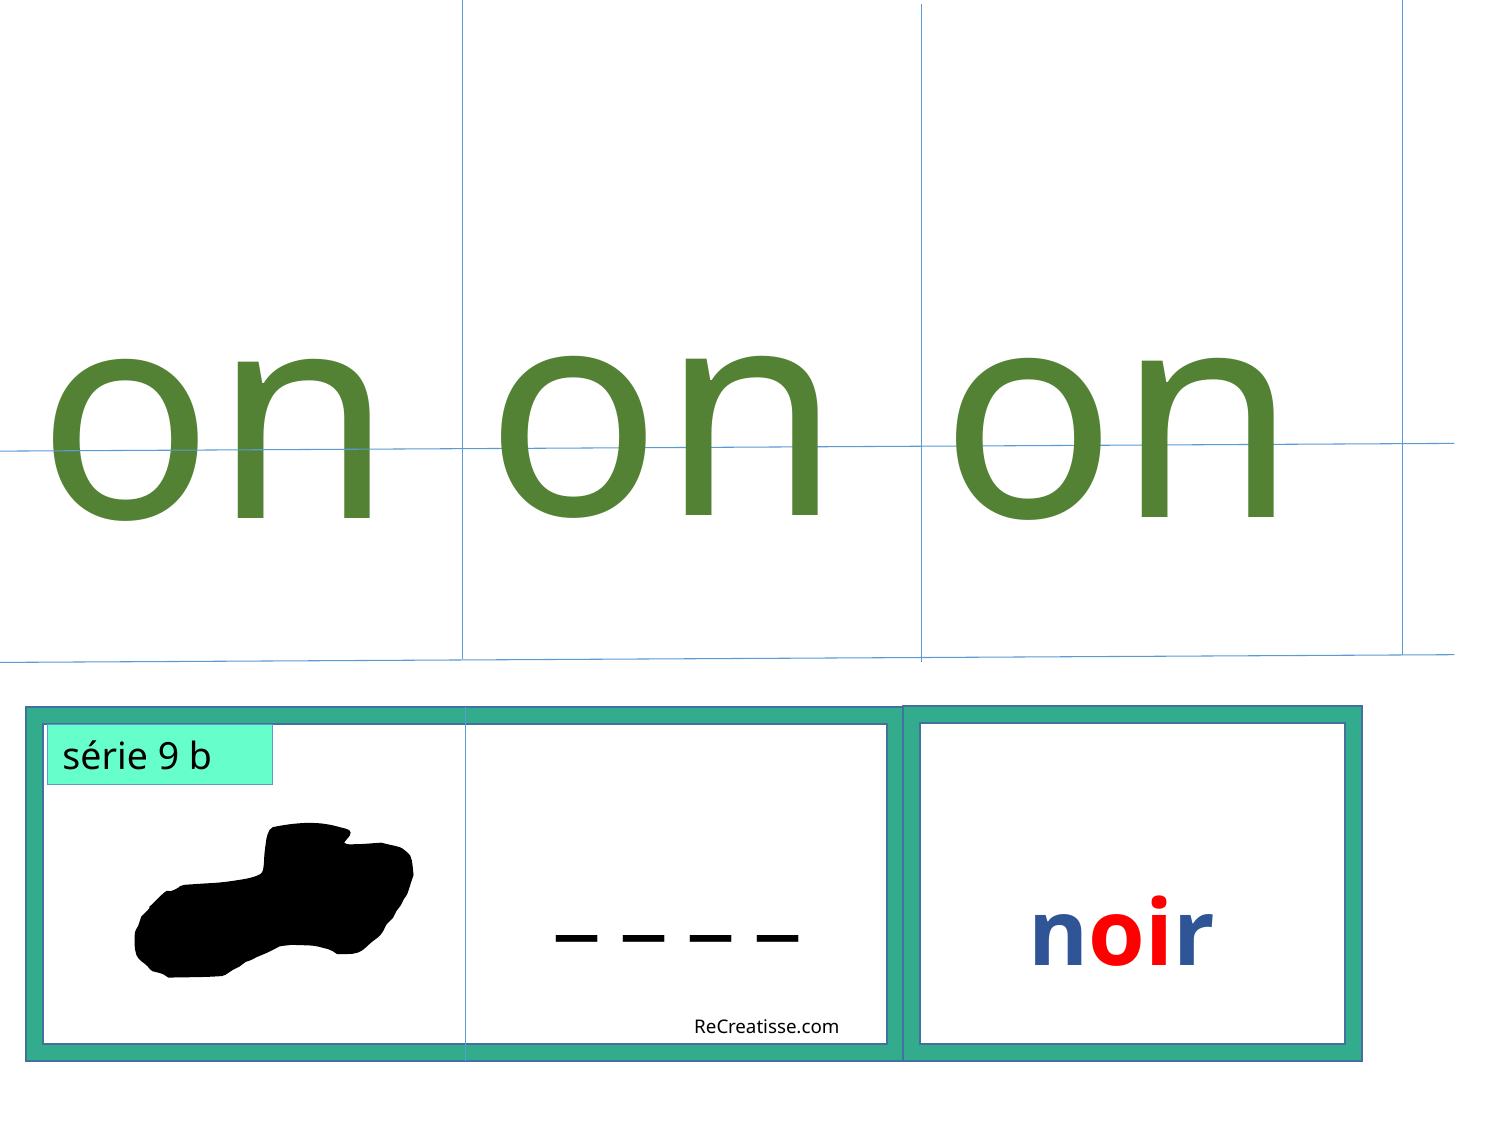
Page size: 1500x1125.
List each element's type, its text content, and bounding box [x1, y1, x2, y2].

text_box on [263, 380, 344, 449]
text_box [135, 823, 413, 977]
text_box noir [1014, 866, 1500, 991]
text_box on [23, 220, 462, 450]
text_box on [463, 220, 470, 448]
text_box on [926, 218, 1378, 583]
text_box on [80, 451, 171, 500]
text_box on [463, 450, 475, 585]
text_box série 9 b [47, 725, 272, 785]
text_box on [470, 216, 923, 581]
text_box [466, 706, 1363, 866]
text_box _ _ _ _ [542, 819, 1159, 954]
text_box ReCreatisse.com [679, 1007, 888, 1045]
text_box on [80, 380, 171, 450]
text_box [26, 706, 1363, 1062]
text_box on [23, 450, 462, 585]
